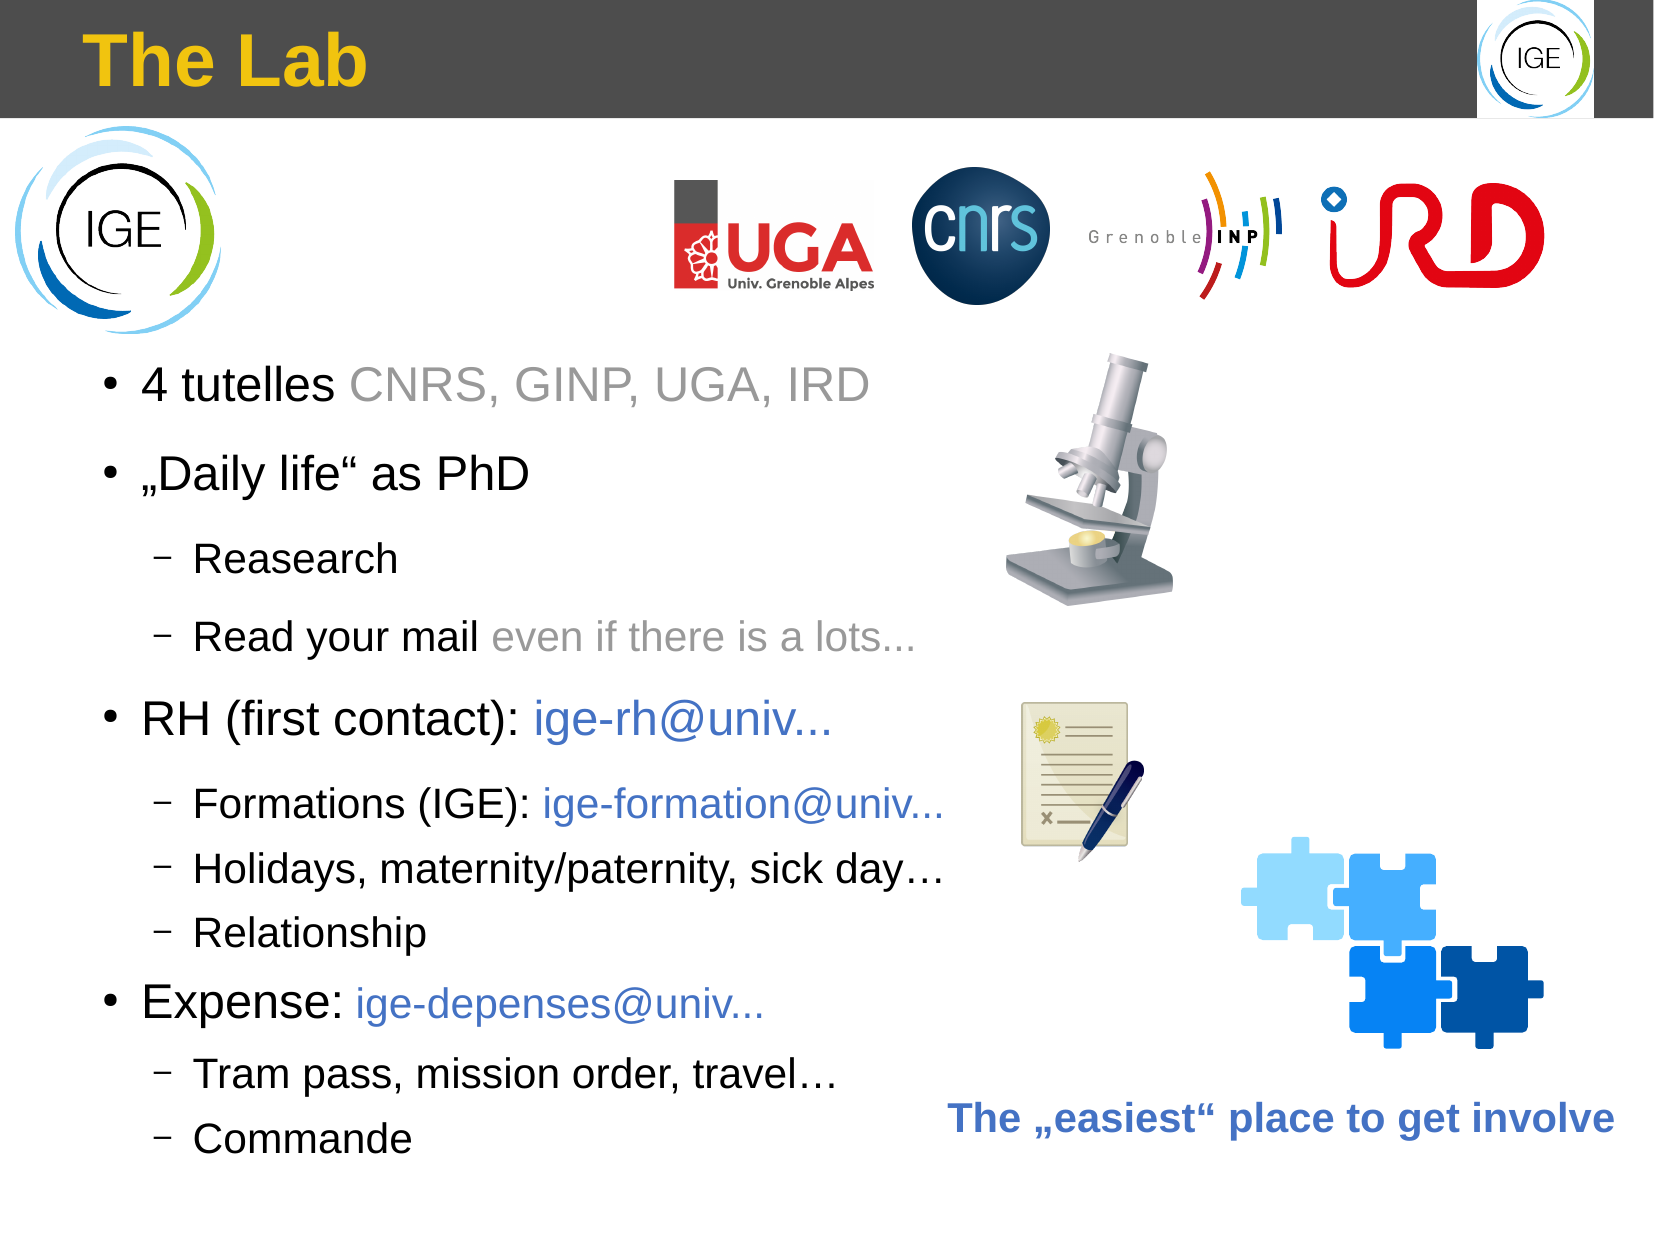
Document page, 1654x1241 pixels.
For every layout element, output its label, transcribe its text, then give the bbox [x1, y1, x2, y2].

picture [912, 167, 1050, 305]
picture [674, 180, 874, 291]
picture [15, 126, 221, 335]
picture [1021, 702, 1144, 862]
picture [1006, 353, 1173, 606]
picture [1477, 0, 1594, 118]
picture [1215, 812, 1579, 1070]
picture [1089, 171, 1282, 300]
picture [1321, 183, 1550, 288]
list 4 tutelles CNRS, GINP, UGA, IRD „Daily life“ as PhD Reasearch Read your mail even if there is a lots... RH (first contact): ige-rh@univ... Formations (IGE): ige-formation@univ... Holidays, maternity/paternity, sick day… Relationship Expense: ige-depenses@univ... Tram pass, mission order, travel… Commande [89, 357, 1545, 1168]
title The Lab [82, 18, 1477, 103]
text_box The „easiest“ place to get involve [932, 1087, 1632, 1195]
